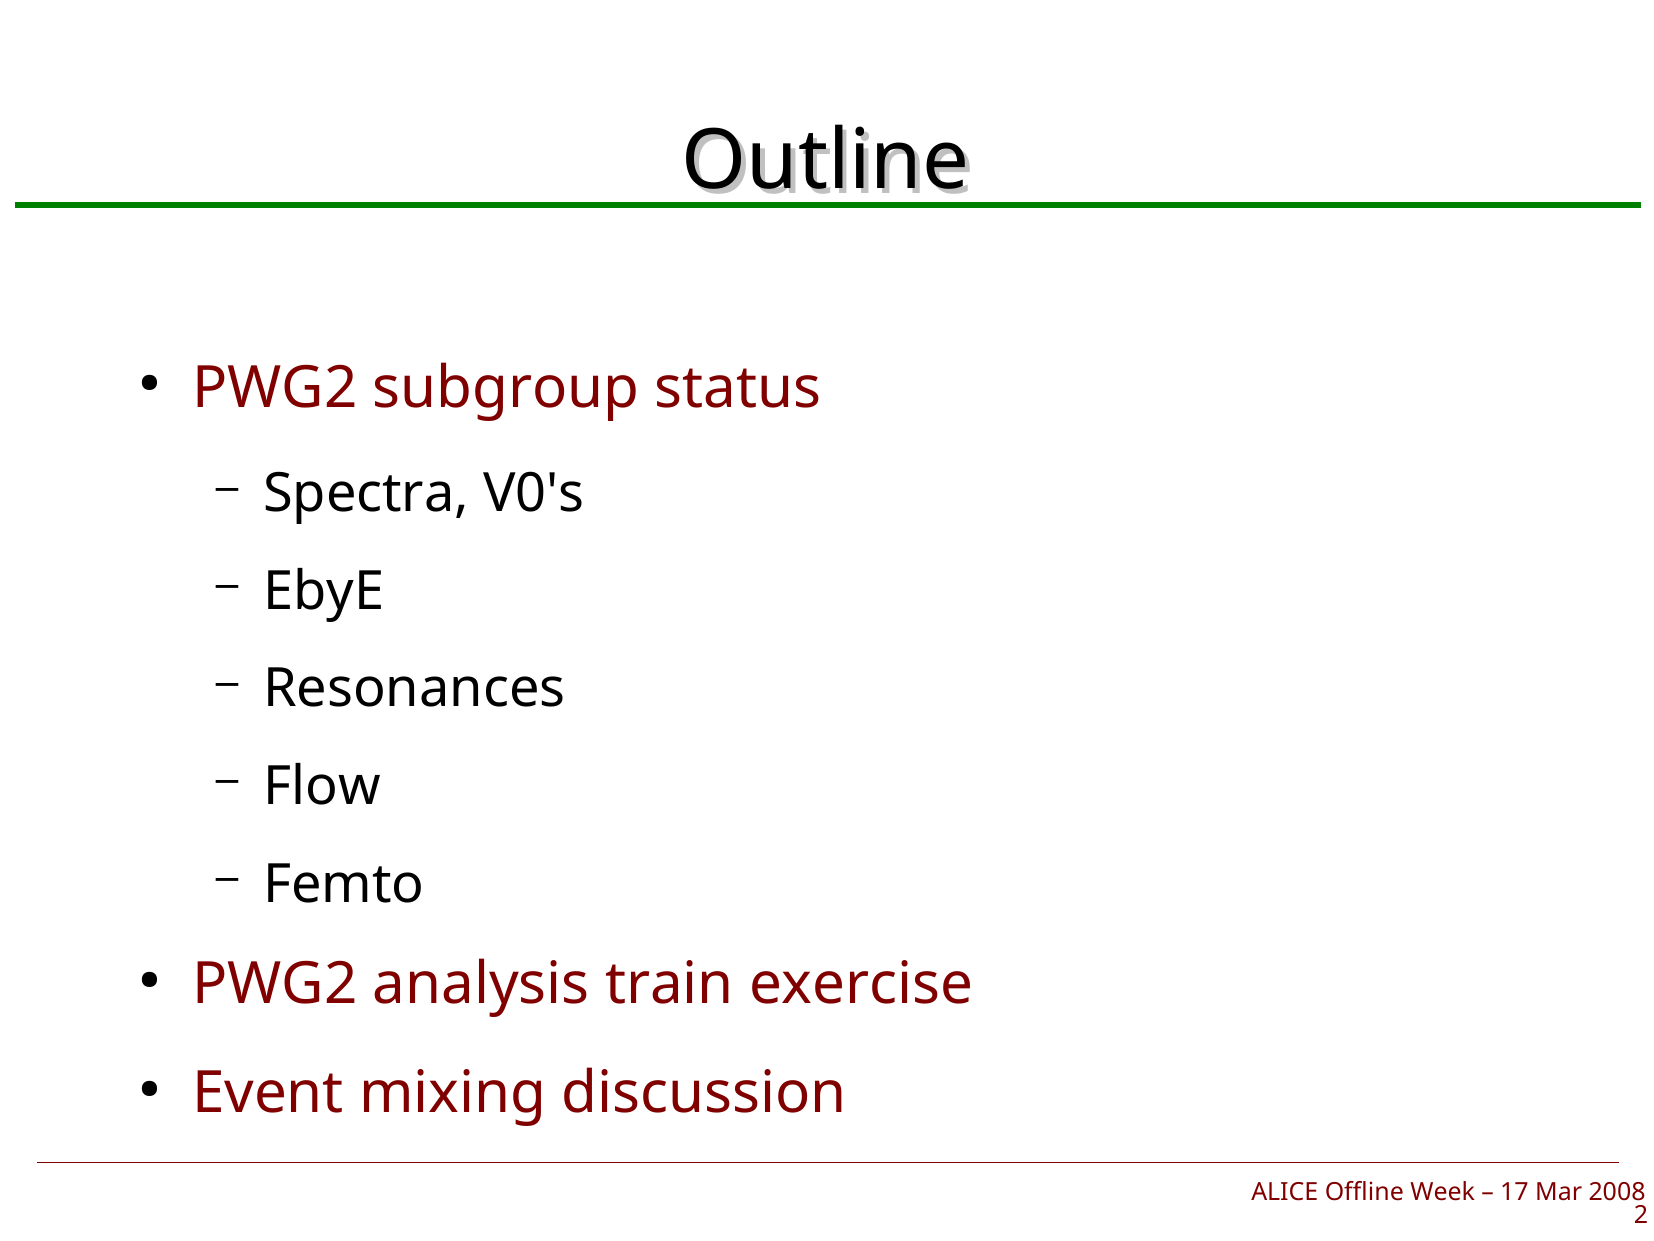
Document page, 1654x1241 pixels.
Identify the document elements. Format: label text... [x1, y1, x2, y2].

list PWG2 subgroup status Spectra, V0's EbyE Resonances Flow Femto PWG2 analysis train exercise Event mixing discussion [121, 344, 1533, 1127]
title Outline [119, 52, 1532, 261]
